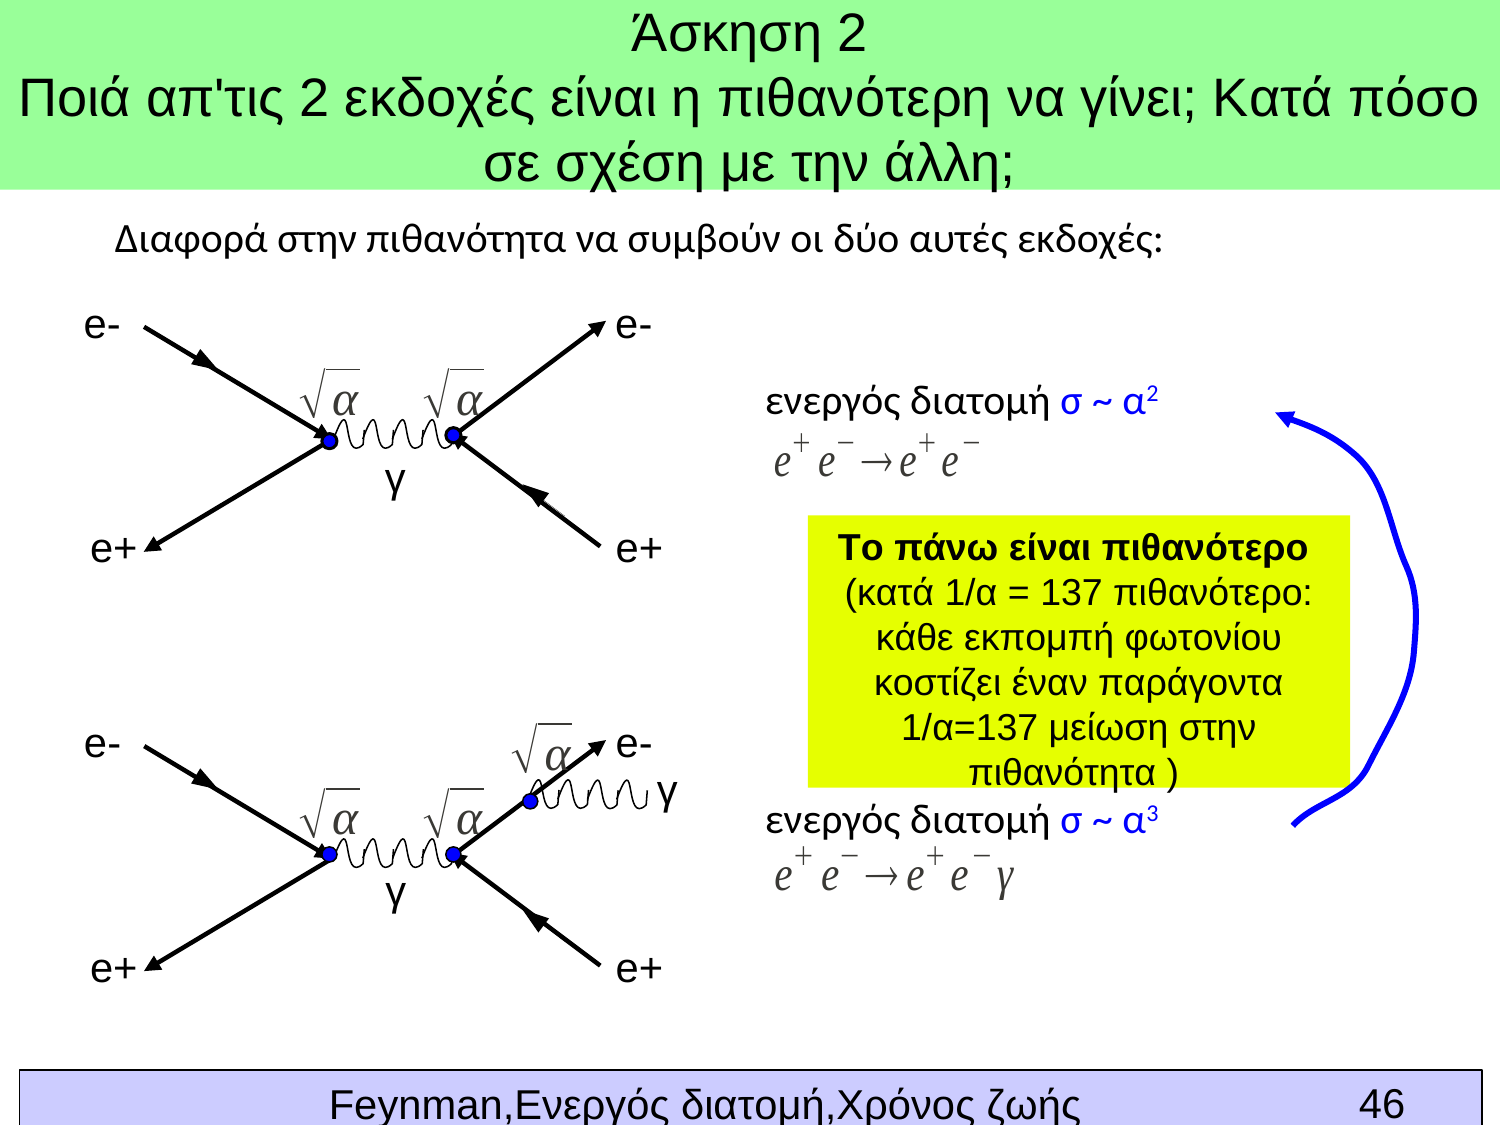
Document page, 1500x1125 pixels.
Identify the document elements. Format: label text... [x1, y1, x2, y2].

text_box [321, 846, 338, 863]
text_box e+ [600, 513, 679, 579]
text_box [445, 427, 461, 443]
chart [285, 365, 378, 426]
text_box ενεργός διατομή σ ~ α2 [749, 375, 1388, 430]
text_box Διαφορά στην πιθανότητα να συμβούν οι δύο αυτές εκδοχές: [99, 213, 1463, 941]
text_box e+ [600, 933, 679, 998]
chart [764, 837, 1032, 900]
text_box Διαφορά στην πιθανότητα να συμβούν οι δύο αυτές εκδοχές: [571, 753, 642, 807]
text_box γ [370, 442, 425, 508]
text_box e+ [75, 933, 153, 998]
text_box e- [600, 708, 668, 774]
text_box Διαφορά στην πιθανότητα να συμβούν οι δύο αυτές εκδοχές: [201, 845, 562, 941]
text_box [445, 846, 461, 863]
text_box e+ [75, 513, 153, 579]
chart [409, 784, 502, 845]
text_box e- [69, 708, 137, 774]
chart [764, 424, 995, 487]
chart [285, 834, 303, 845]
text_box e- [68, 289, 136, 355]
text_box γ [370, 856, 426, 922]
text_box ενεργός διατομή σ ~ α3 [749, 794, 1388, 850]
text_box [522, 793, 538, 809]
chart [285, 784, 378, 845]
text_box γ [642, 755, 697, 821]
chart [285, 415, 303, 426]
chart [498, 720, 590, 780]
text_box e- [600, 289, 668, 355]
text_box Άσκηση 2 Ποιά απ'τις 2 εκδοχές είναι η πιθανότερη να γίνει; Κατά πόσο σε σχέση με την άλλη; [0, 0, 1500, 190]
text_box [321, 433, 338, 449]
text_box Το πάνω είναι πιθανότερο (κατά 1/α = 137 πιθανότερο: κάθε εκπομπή φωτονίου κοστίζει έναν παράγοντα 1/α=137 μείωση στην πιθανότητα ) [807, 515, 1351, 788]
chart [409, 365, 502, 426]
